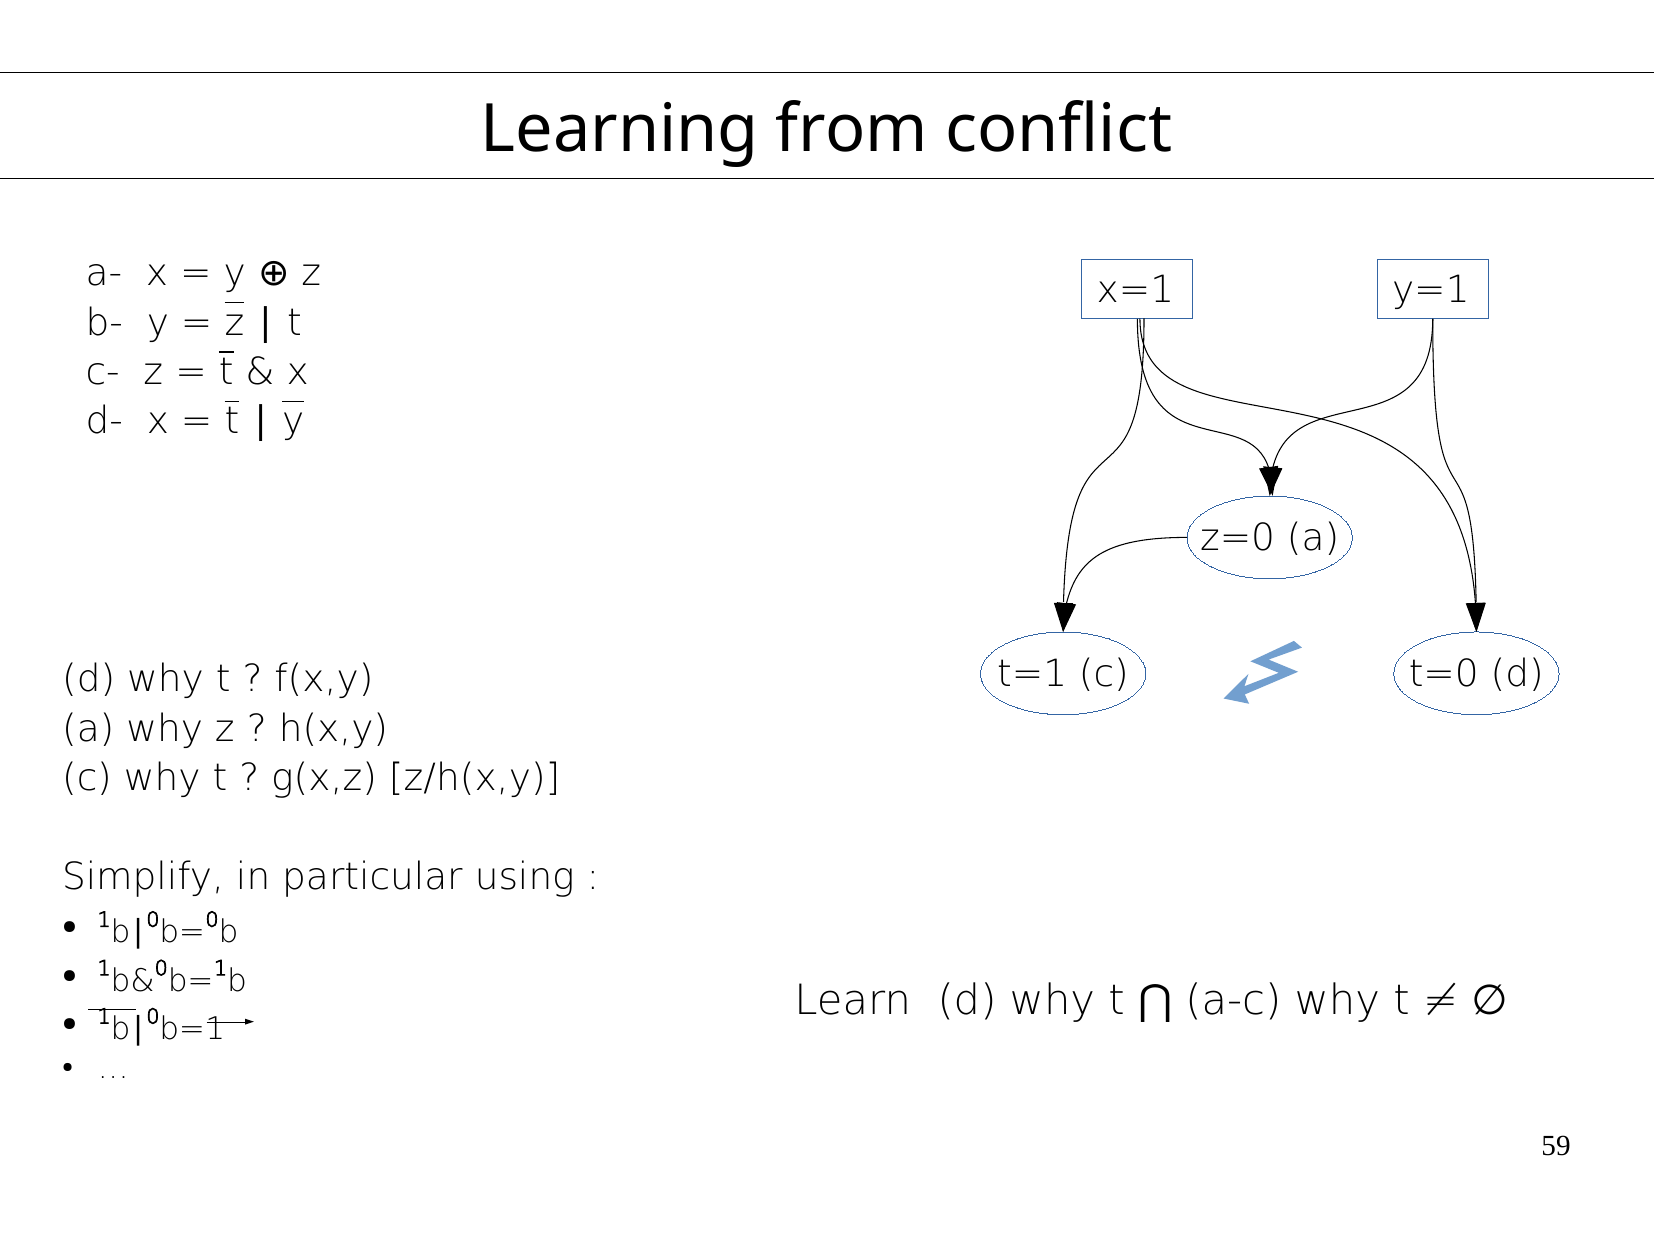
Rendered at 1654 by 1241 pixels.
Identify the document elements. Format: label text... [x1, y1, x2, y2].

text_box (d) why t ? f(x,y) (a) why z ? h(x,y) (c) why t ? g(x,z) [z/h(x,y)] Simplify, in particular using : 1b∣0b=0b 1b&0b=1b 1b∣0b=1 … [47, 649, 934, 1193]
text_box t=1 (c) [980, 632, 1146, 715]
text_box Learn (d) why t ⋂ (a-c) why t ≠ ∅ [779, 968, 1548, 1033]
text_box Learning from conflict [0, 72, 1654, 166]
text_box x=1 [1081, 259, 1193, 319]
text_box [1223, 640, 1302, 704]
text_box a- x = y ⊕ z b- y = z ∣ t c- z = t & x d- x = t ∣ y [70, 243, 414, 453]
text_box y=1 [1377, 259, 1489, 319]
text_box t=0 (d) [1393, 631, 1560, 715]
text_box z=0 (a) [1187, 496, 1353, 579]
